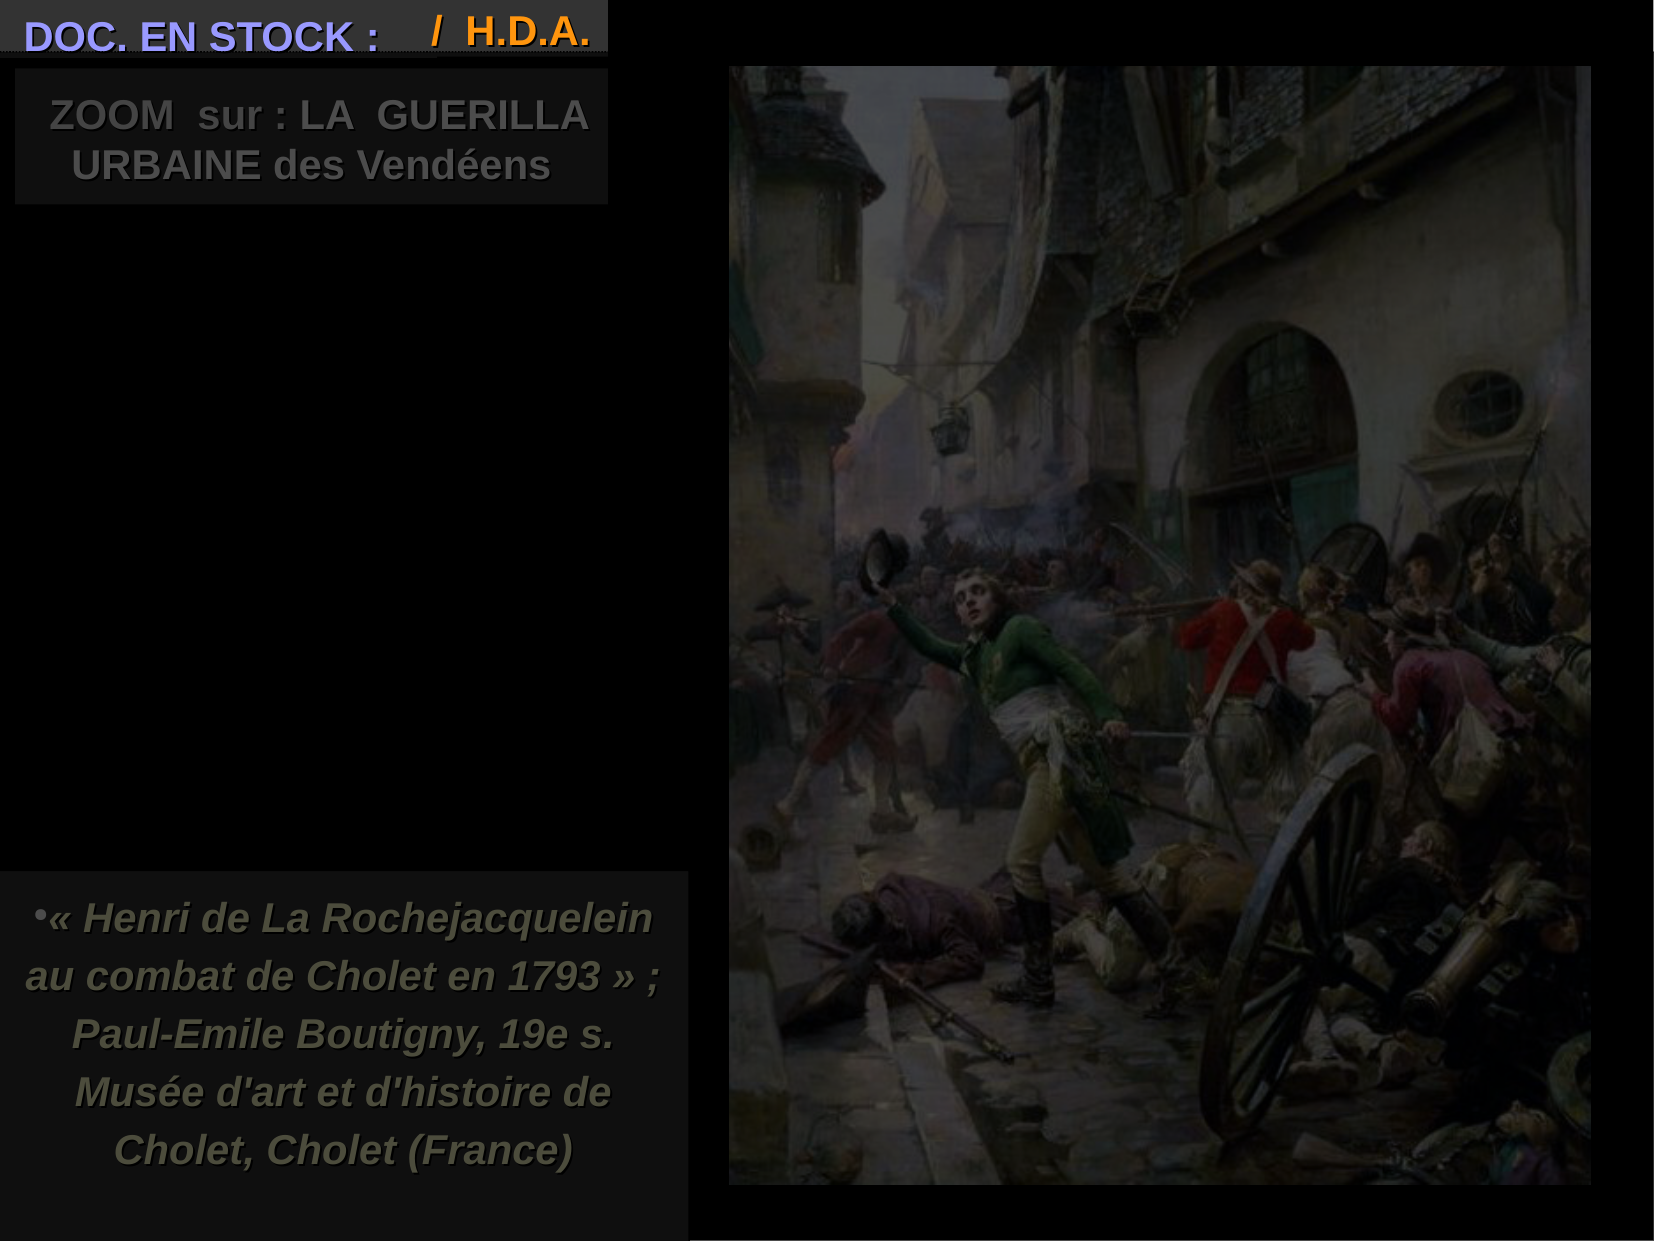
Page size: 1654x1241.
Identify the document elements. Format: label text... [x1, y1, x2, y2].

text_box DOC. EN STOCK : [0, 0, 399, 51]
text_box / H.D.A. [399, 0, 608, 51]
text_box [0, 51, 1654, 1241]
